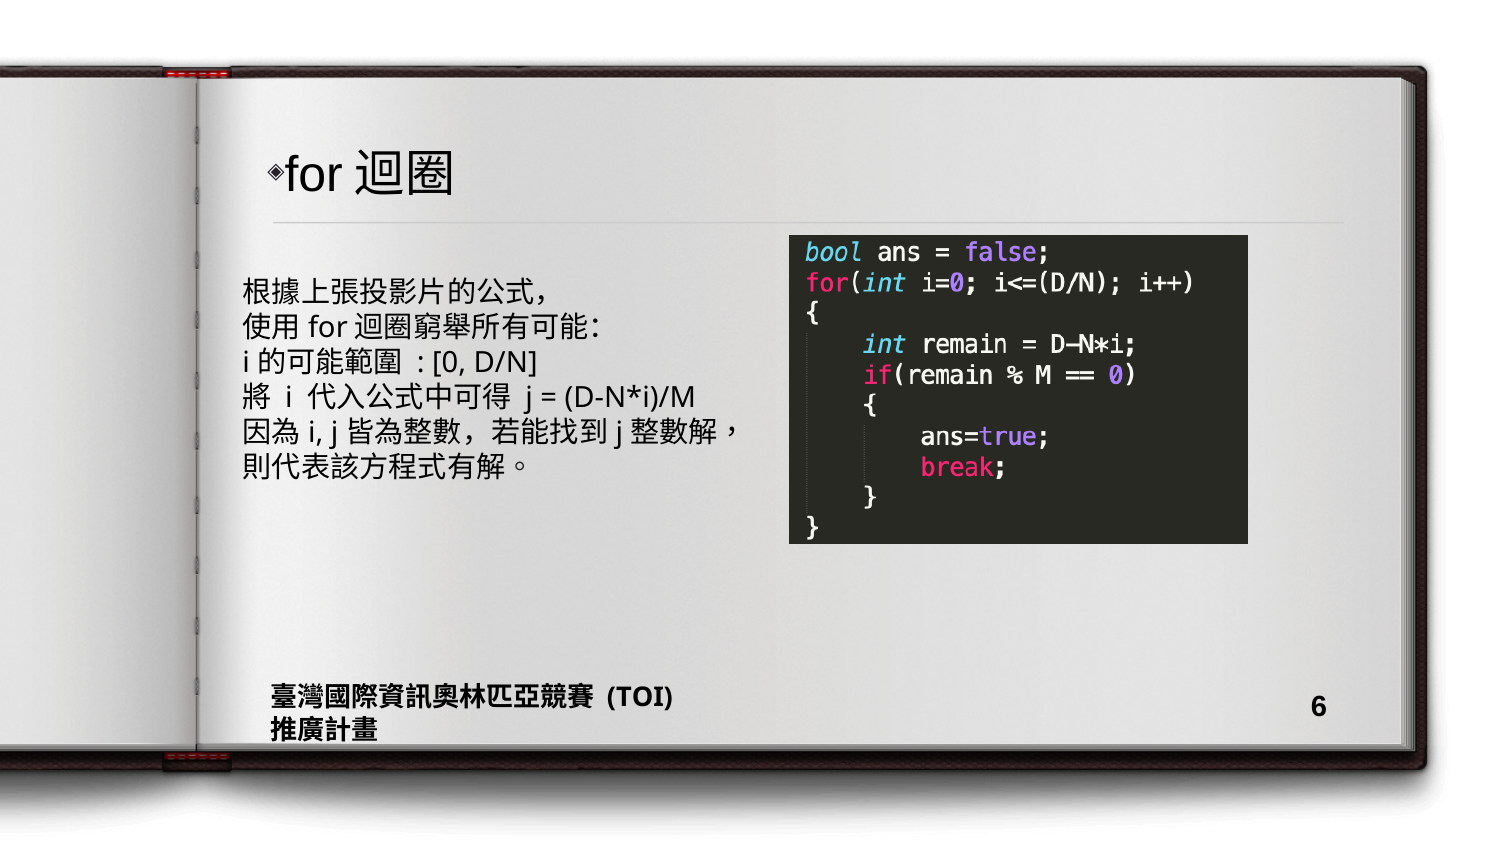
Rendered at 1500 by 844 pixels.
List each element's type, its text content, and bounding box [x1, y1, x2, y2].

text_box for迴圈 [252, 126, 1194, 216]
text_box 根據上張投影片的公式， 使用for迴圈窮舉所有可能： i的可能範圍 : [0, D/N] 將 i 代入公式中可得 j = (D-N*i)/M 因為i, j皆為整數，若能找到j整數解， 則代表該方程式有解。 [228, 266, 1218, 604]
text_box [1295, 672, 1386, 737]
picture [789, 235, 1248, 544]
